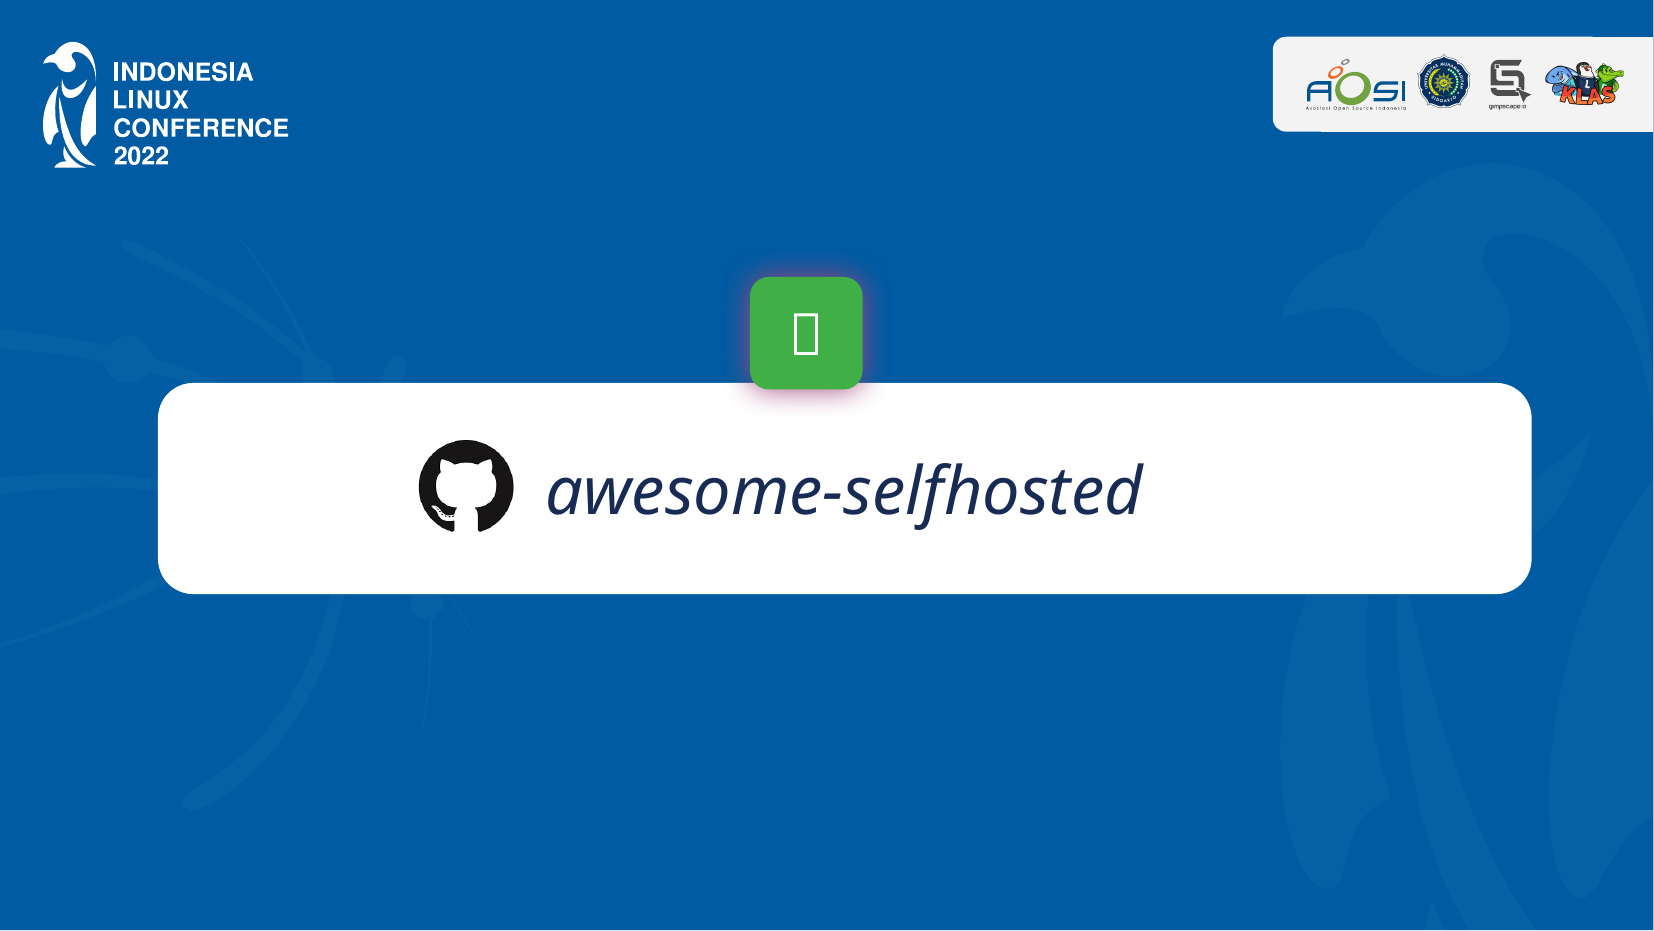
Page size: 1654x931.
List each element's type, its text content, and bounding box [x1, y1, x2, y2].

picture [403, 423, 529, 549]
text_box  [749, 276, 863, 390]
picture [1545, 62, 1624, 105]
picture [1417, 54, 1471, 108]
text_box awesome-selfhosted [157, 382, 1532, 595]
